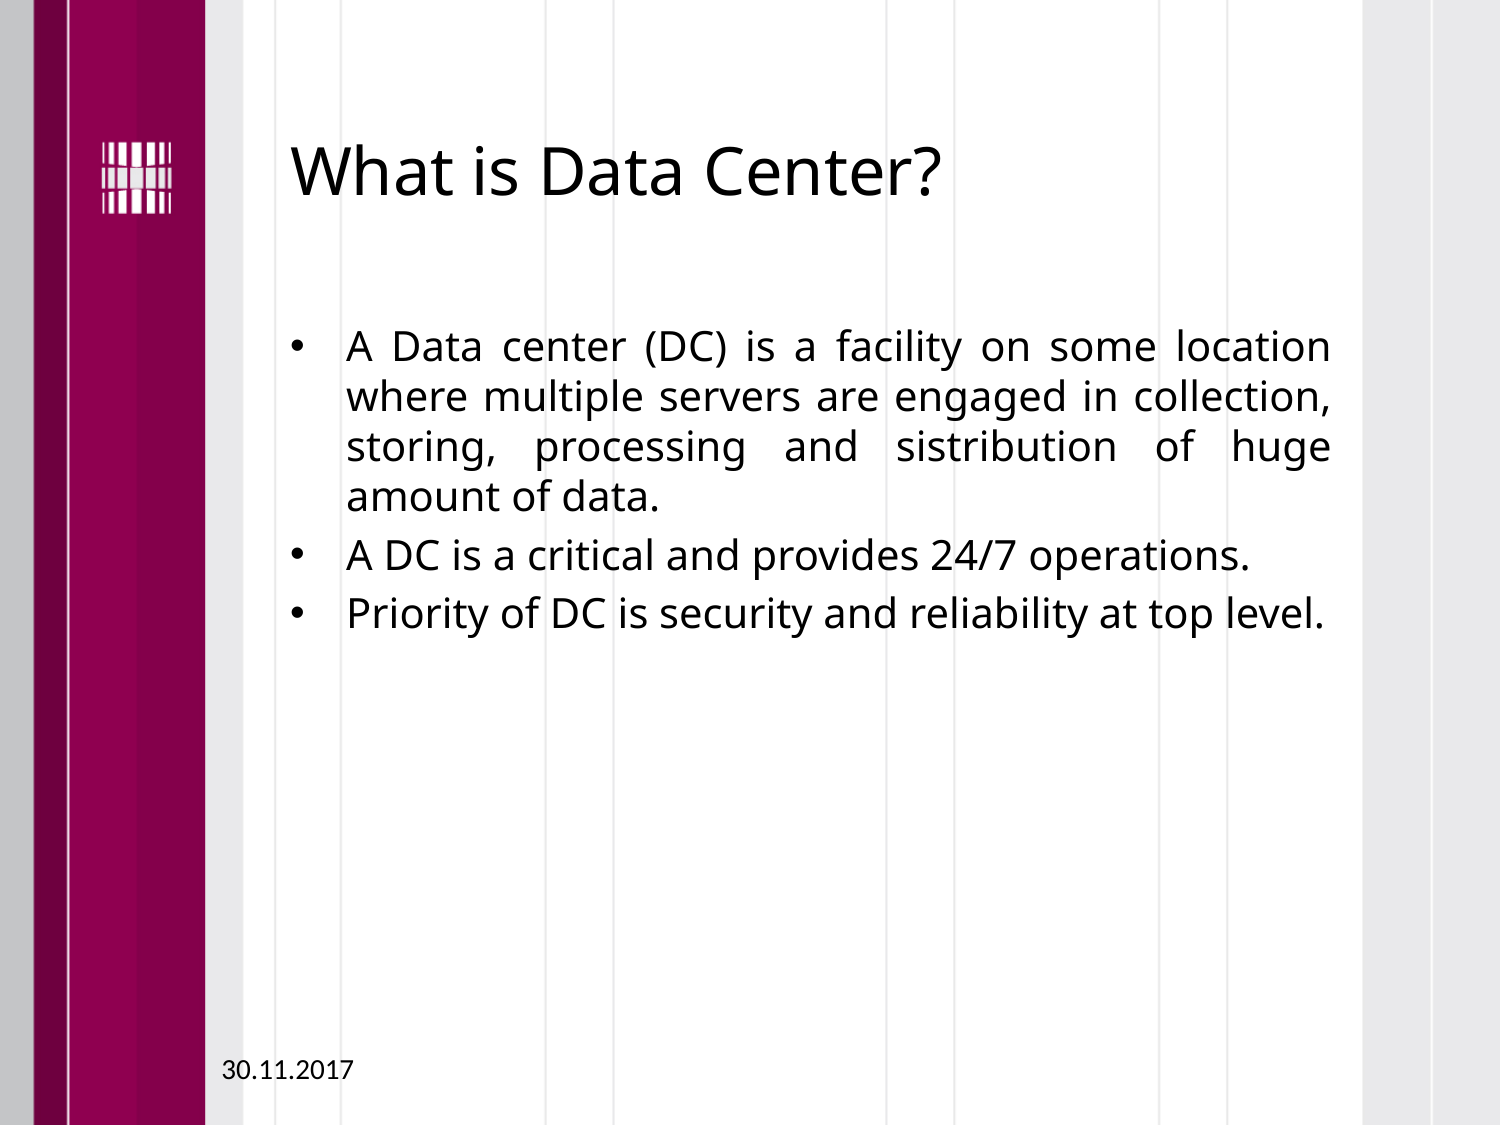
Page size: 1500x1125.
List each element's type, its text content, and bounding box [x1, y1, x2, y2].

title What is Data Center? [275, 75, 1297, 263]
picture [0, 0, 1500, 1125]
slide_number 30.11.2017 [206, 1042, 557, 1103]
list A Data center (DC) is a facility on some location where multiple servers are engaged in collection, storing, processing and sistribution of huge amount of data. A DC is a critical and provides 24/7 operations. Priority of DC is security and reliability at top level. [275, 312, 1348, 1047]
